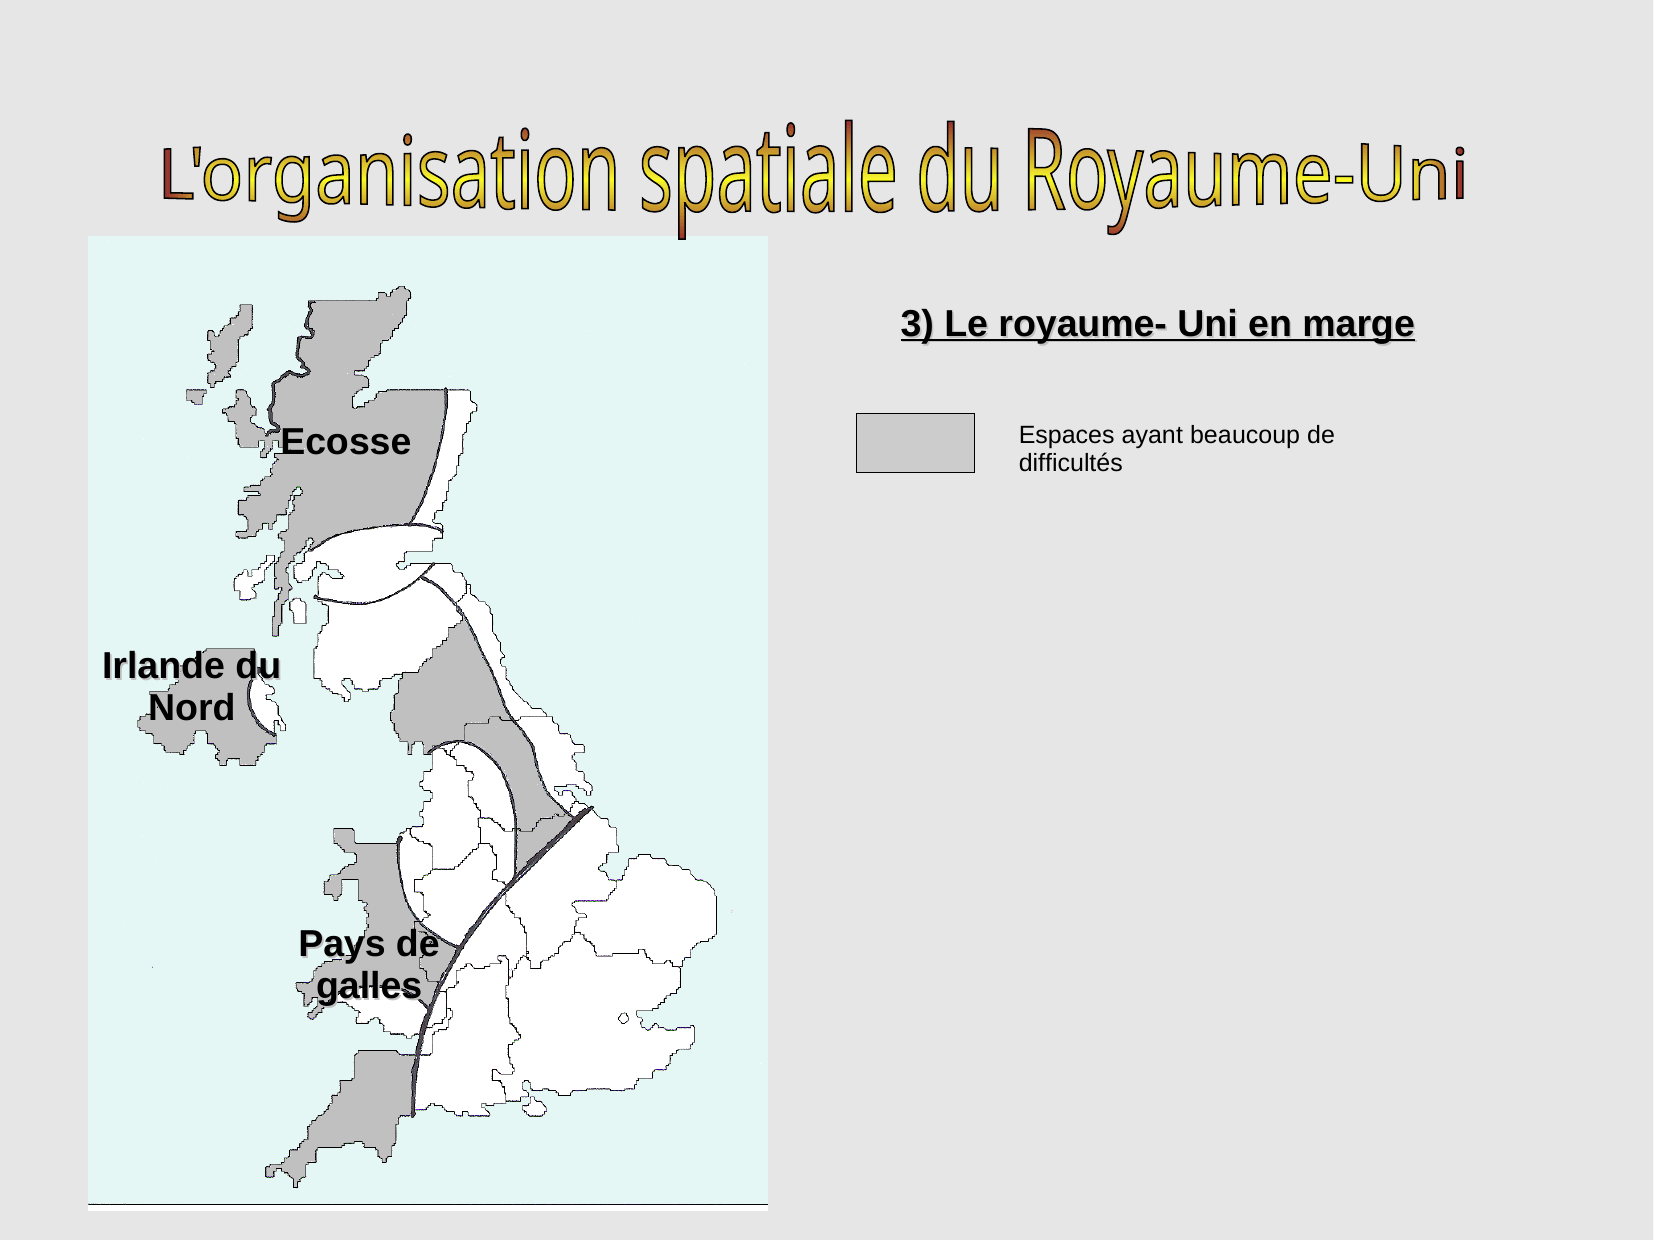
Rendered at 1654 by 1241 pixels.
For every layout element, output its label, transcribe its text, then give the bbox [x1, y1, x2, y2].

text_box Espaces ayant beaucoup de difficultés [1003, 413, 1447, 485]
text_box L'organisation spatiale du Royaume-Uni [1028, 128, 1065, 210]
text_box L'organisation spatiale du Royaume-Uni [453, 150, 485, 209]
text_box L'organisation spatiale du Royaume-Uni [965, 147, 998, 212]
text_box L'organisation spatiale du Royaume-Uni [1188, 152, 1221, 207]
text_box L'organisation spatiale du Royaume-Uni [719, 146, 751, 213]
text_box [856, 413, 975, 473]
text_box L'organisation spatiale du Royaume-Uni [1107, 150, 1144, 235]
text_box L'organisation spatiale du Royaume-Uni [757, 132, 781, 213]
text_box L'organisation spatiale du Royaume-Uni [861, 146, 895, 213]
text_box L'organisation spatiale du Royaume-Uni [420, 151, 448, 208]
text_box L'organisation spatiale du Royaume-Uni [803, 145, 834, 213]
text_box L'organisation spatiale du Royaume-Uni [249, 157, 272, 201]
text_box L'organisation spatiale du Royaume-Uni [1361, 143, 1401, 202]
text_box Pays de galles [265, 915, 473, 1017]
text_box L'organisation spatiale du Royaume-Uni [678, 146, 713, 240]
text_box L'organisation spatiale du Royaume-Uni [204, 158, 240, 201]
text_box L'organisation spatiale du Royaume-Uni [491, 137, 515, 210]
text_box L'organisation spatiale du Royaume-Uni [1296, 155, 1330, 204]
text_box L'organisation spatiale du Royaume-Uni [1146, 150, 1178, 209]
picture [88, 236, 768, 1211]
text_box L'organisation spatiale du Royaume-Uni [920, 121, 954, 213]
text_box L'organisation spatiale du Royaume-Uni [318, 155, 350, 204]
text_box L'organisation spatiale du Royaume-Uni [1232, 153, 1287, 206]
text_box L'organisation spatiale du Royaume-Uni [1413, 159, 1446, 200]
text_box L'organisation spatiale du Royaume-Uni [537, 148, 574, 211]
text_box L'organisation spatiale du Royaume-Uni [275, 156, 310, 222]
text_box Irlande du Nord [59, 636, 325, 739]
text_box L'organisation spatiale du Royaume-Uni [360, 153, 393, 205]
text_box L'organisation spatiale du Royaume-Uni [164, 148, 193, 199]
text_box L'organisation spatiale du Royaume-Uni [582, 147, 615, 211]
text_box Ecosse [265, 413, 473, 472]
text_box L'organisation spatiale du Royaume-Uni [642, 146, 670, 212]
text_box 3) Le royaume- Uni en marge [885, 295, 1447, 354]
text_box L'organisation spatiale du Royaume-Uni [1069, 148, 1105, 210]
